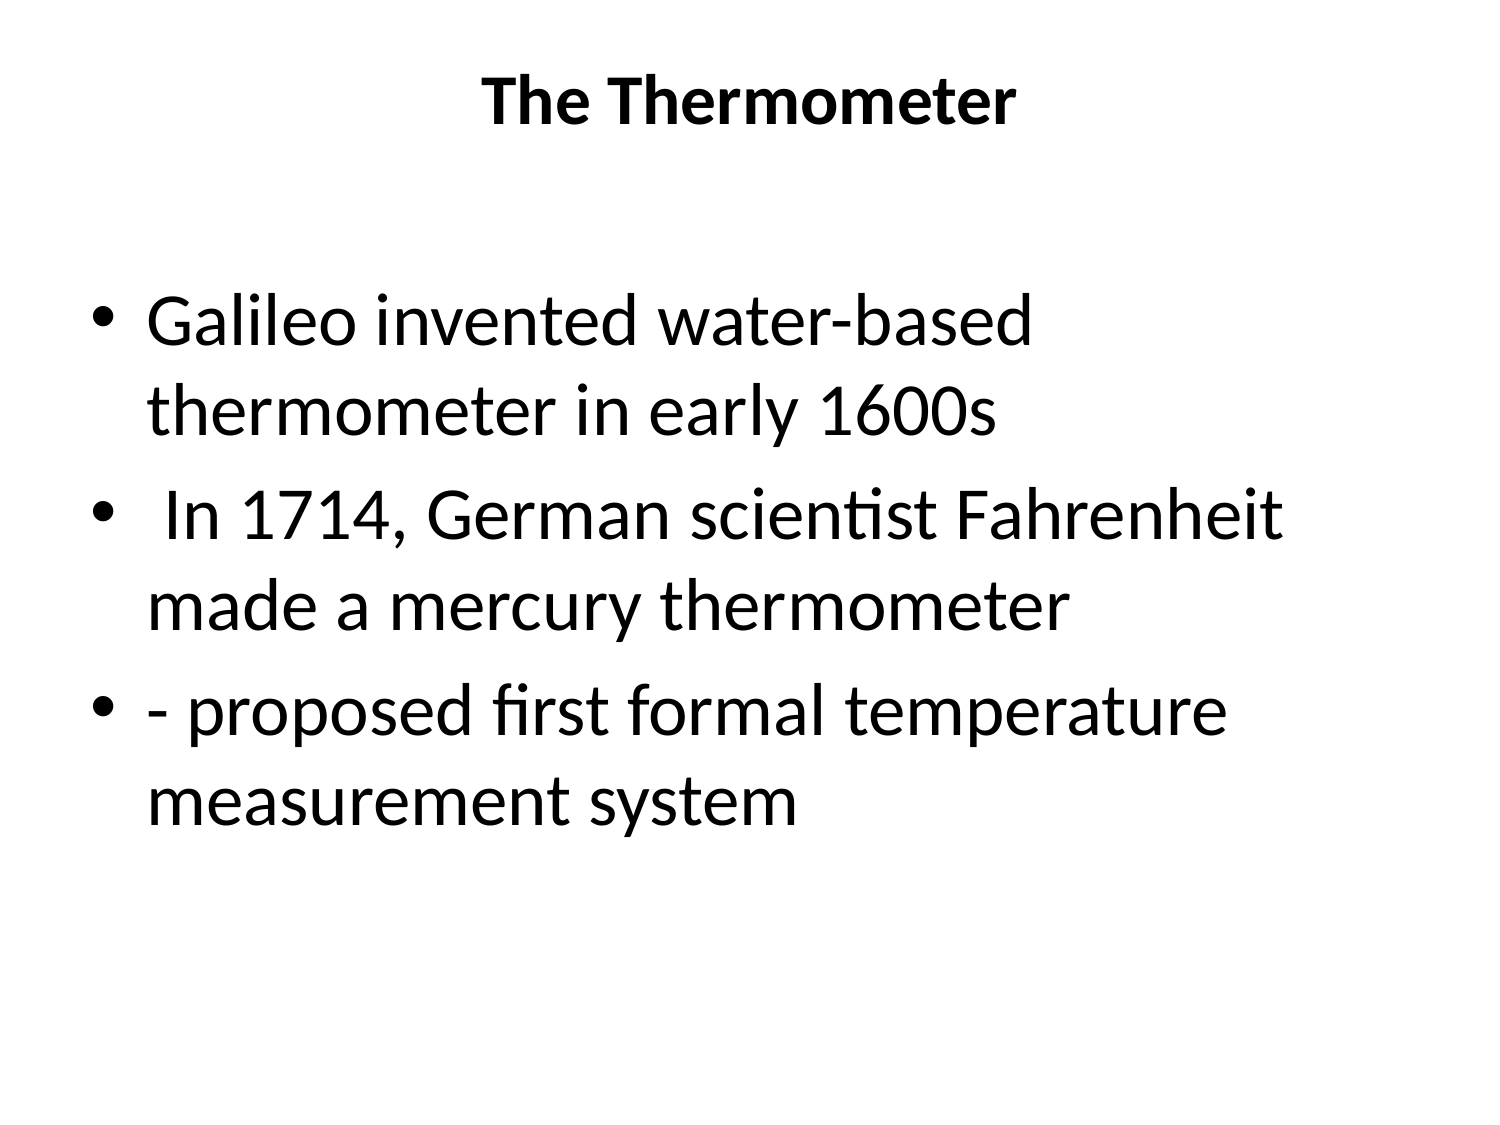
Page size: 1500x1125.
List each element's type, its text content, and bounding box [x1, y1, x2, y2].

title The Thermometer [75, 45, 1425, 233]
list Galileo invented water-based thermometer in early 1600s In 1714, German scientist Fahrenheit made a mercury thermometer - proposed first formal temperature measurement system [75, 262, 1425, 1005]
